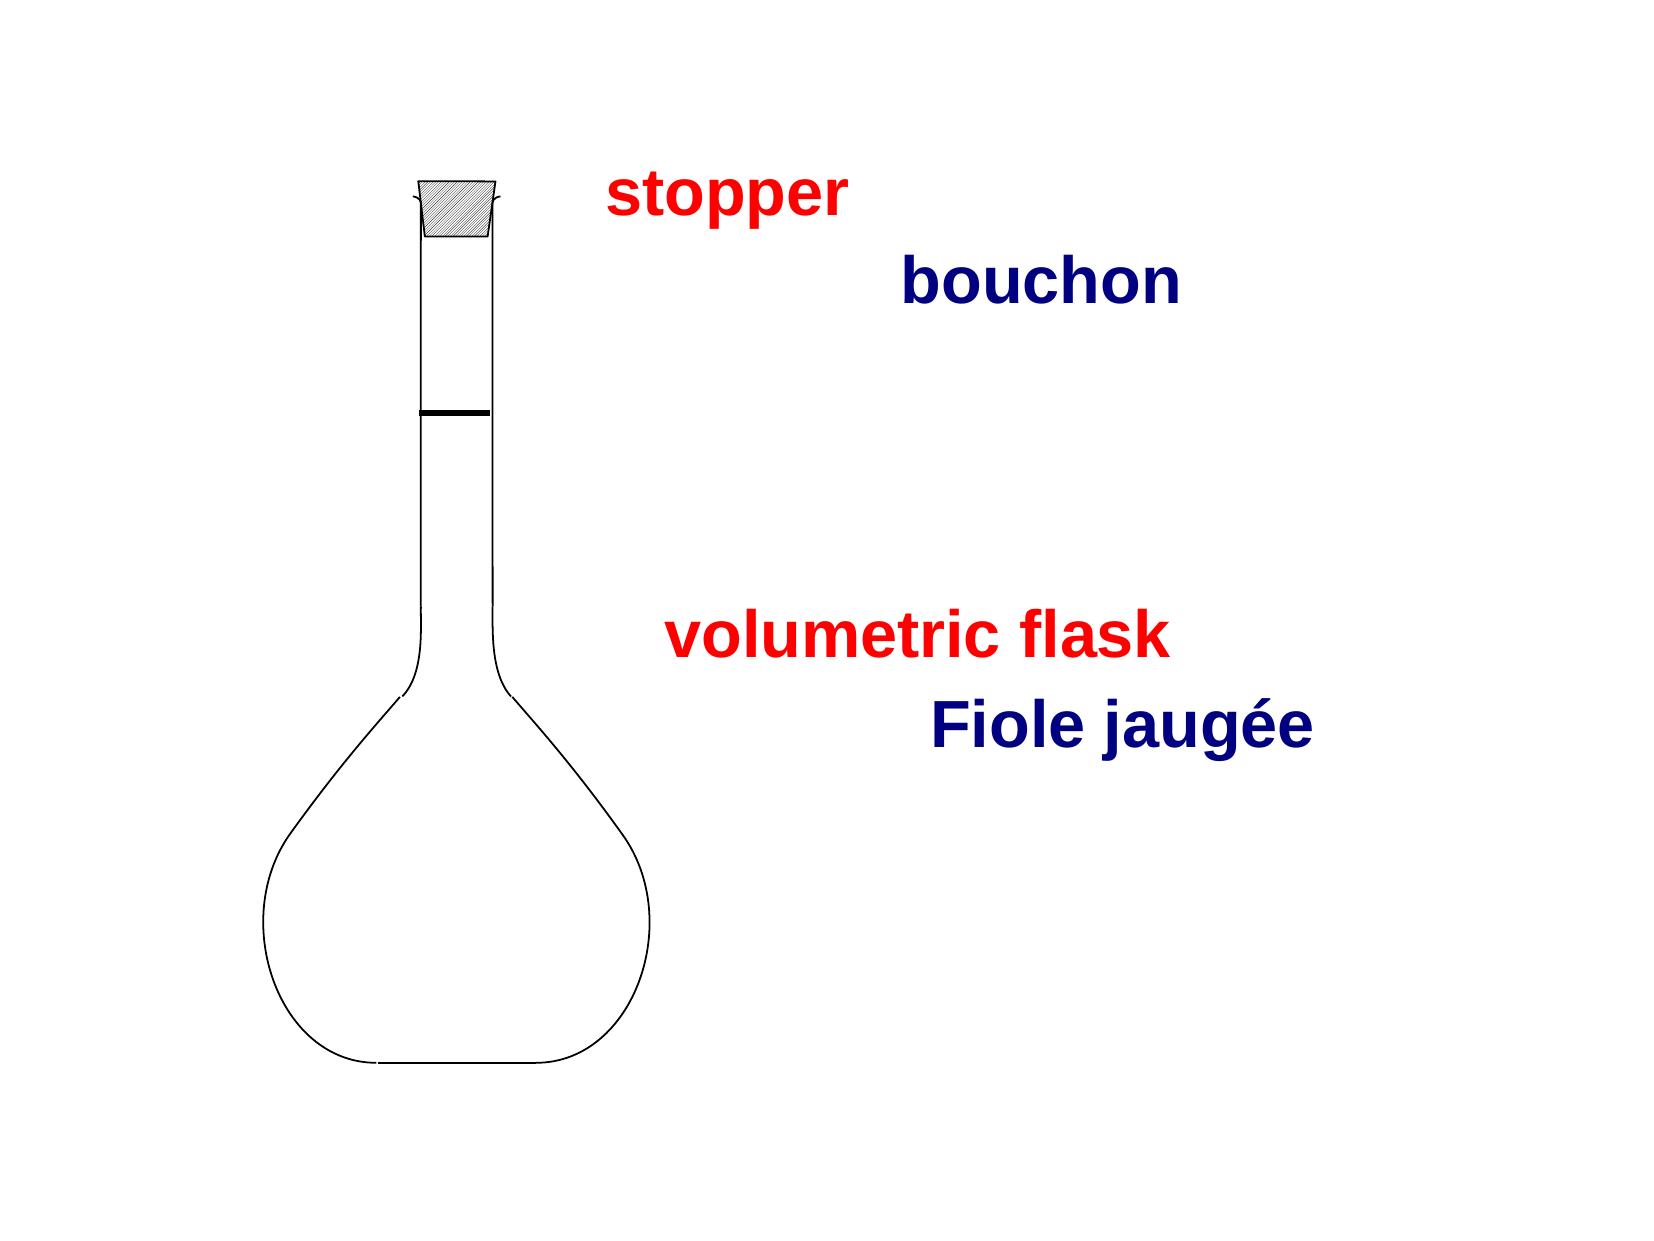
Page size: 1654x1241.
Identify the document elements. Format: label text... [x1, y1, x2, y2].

text_box volumetric flask [649, 589, 1187, 680]
text_box Fiole jaugée [915, 679, 1330, 769]
text_box [418, 181, 496, 237]
text_box bouchon [885, 235, 1197, 325]
text_box stopper [590, 147, 865, 238]
